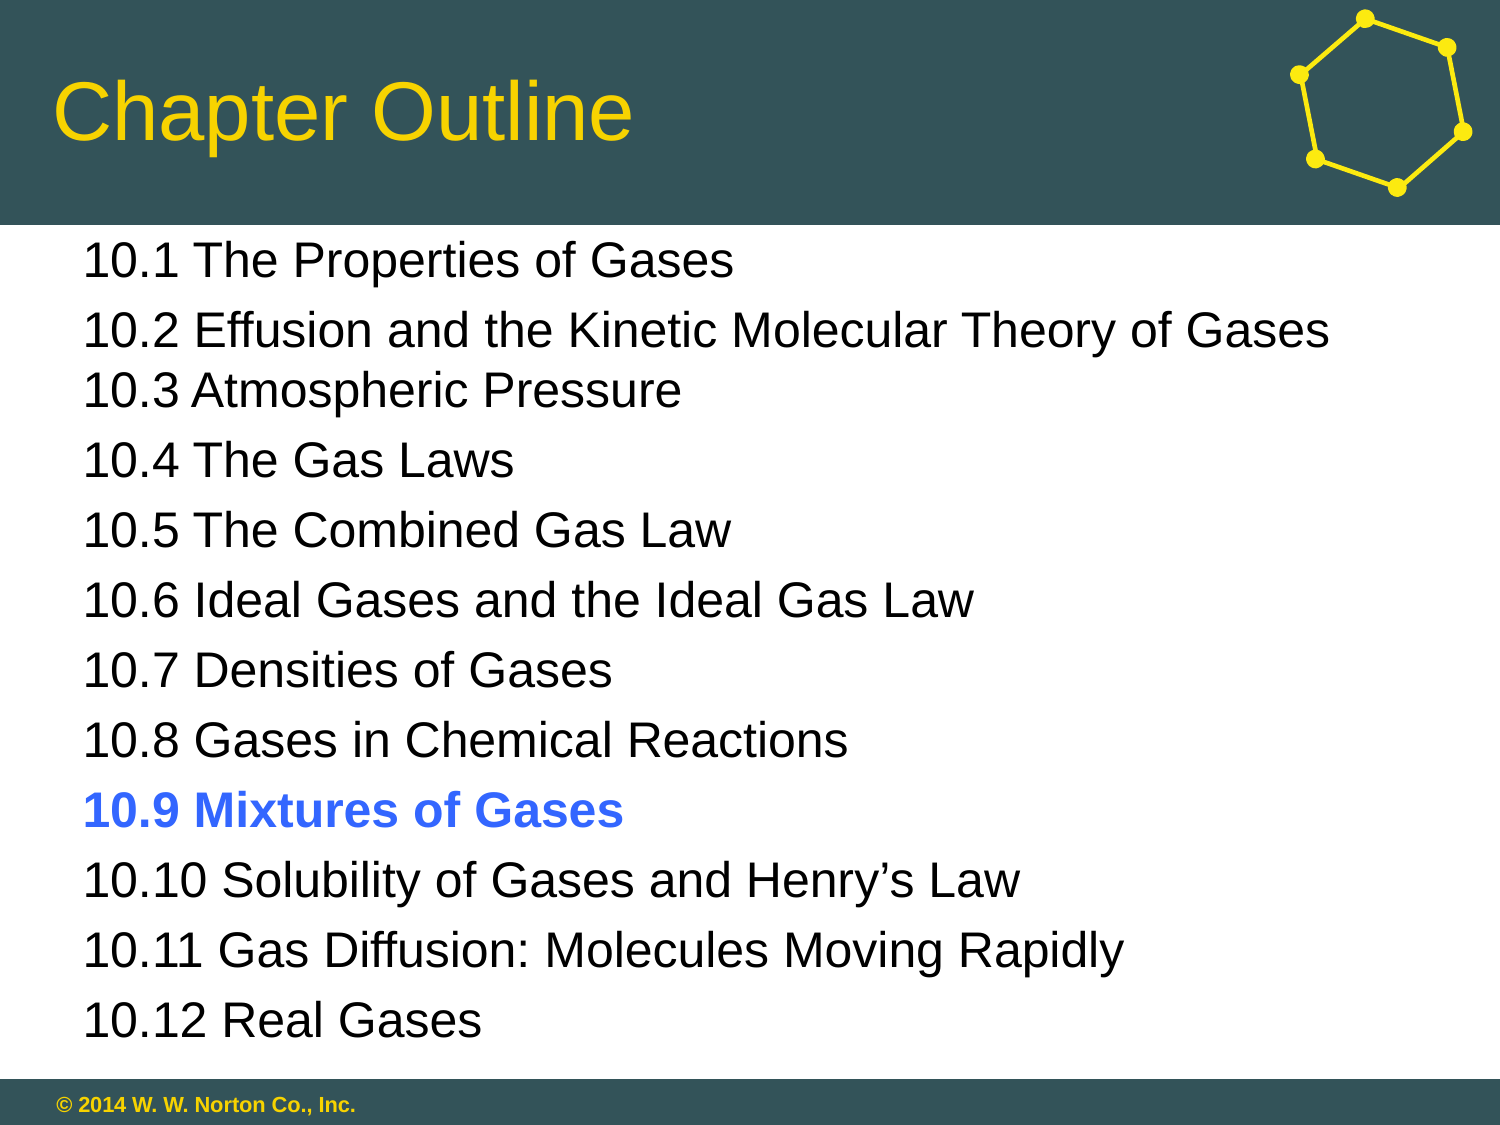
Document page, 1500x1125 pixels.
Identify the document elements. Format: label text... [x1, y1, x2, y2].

title Chapter Outline [37, 19, 1118, 195]
list 10.1 The Properties of Gases 10.2 Effusion and the Kinetic Molecular Theory of Gases 10.3 Atmospheric Pressure 10.4 The Gas Laws 10.5 The Combined Gas Law 10.6 Ideal Gases and the Ideal Gas Law 10.7 Densities of Gases 10.8 Gases in Chemical Reactions 10.9 Mixtures of Gases 10.10 Solubility of Gases and Henry’s Law 10.11 Gas Diffusion: Molecules Moving Rapidly 10.12 Real Gases [67, 219, 1468, 1020]
